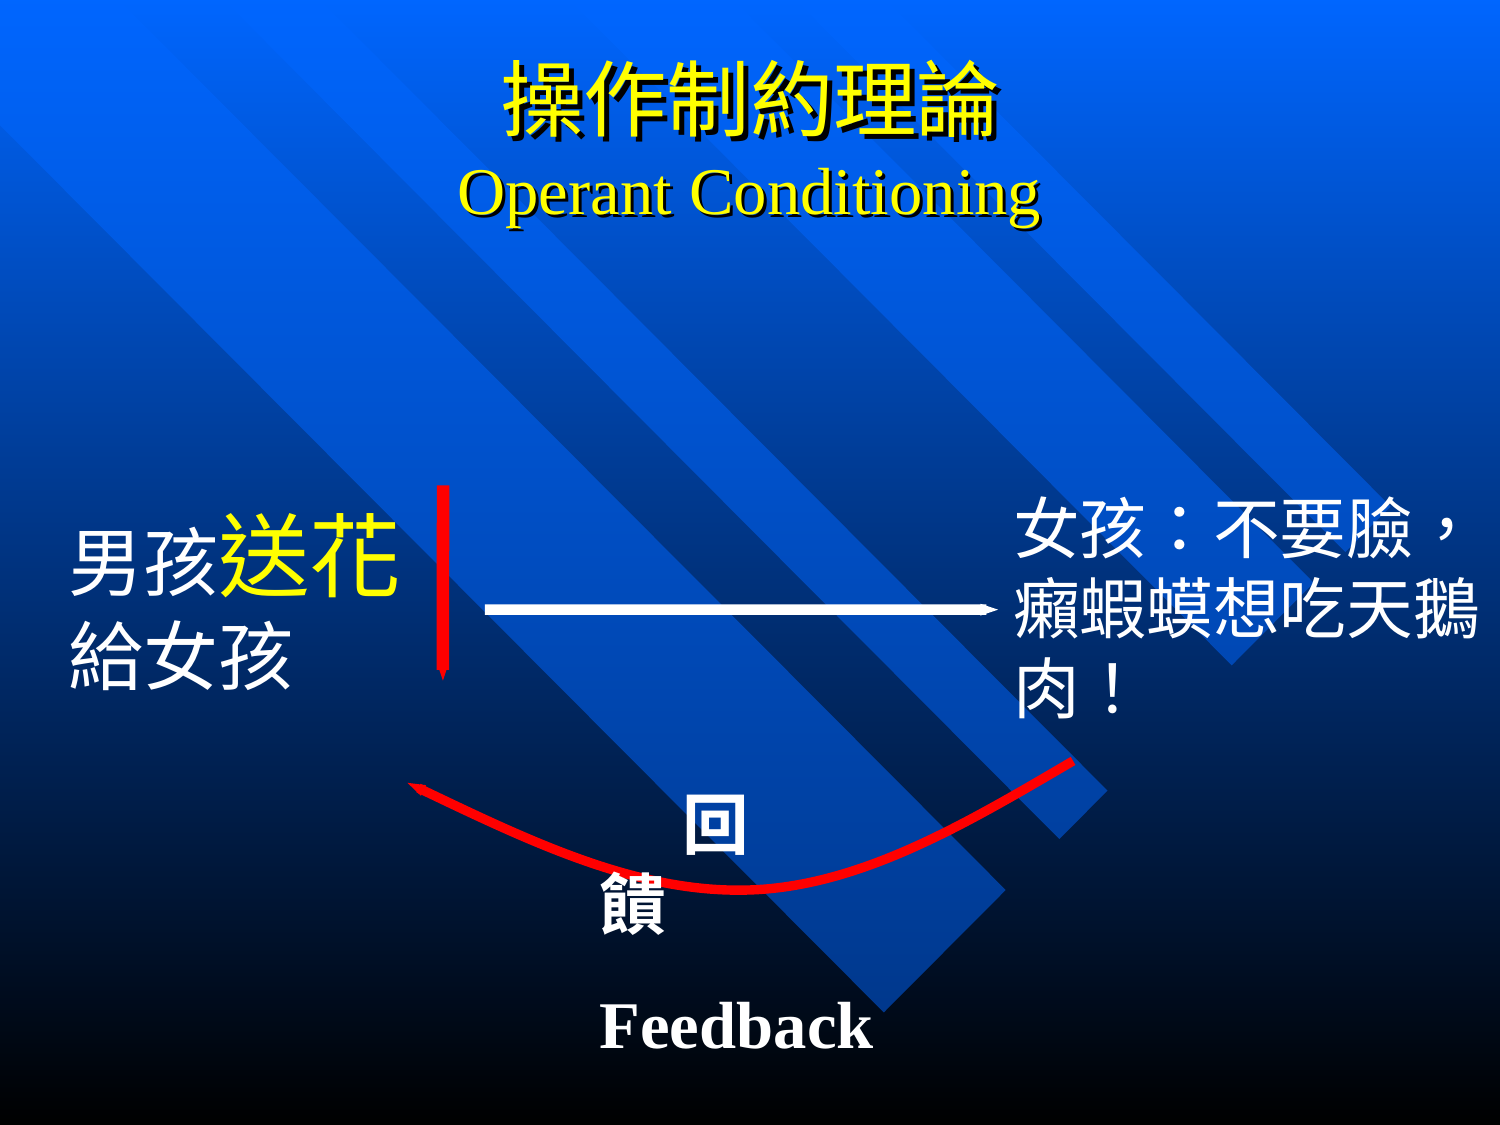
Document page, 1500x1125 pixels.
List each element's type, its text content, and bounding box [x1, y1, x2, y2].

title 操作制約理論 Operant Conditioning [112, 37, 1388, 238]
text_box 女孩：不要臉，癩蝦蟆想吃天鵝肉！ [998, 479, 1500, 735]
text_box 回 饋 Feedback [584, 774, 892, 991]
text_box 男孩送花給女孩 [53, 491, 420, 707]
